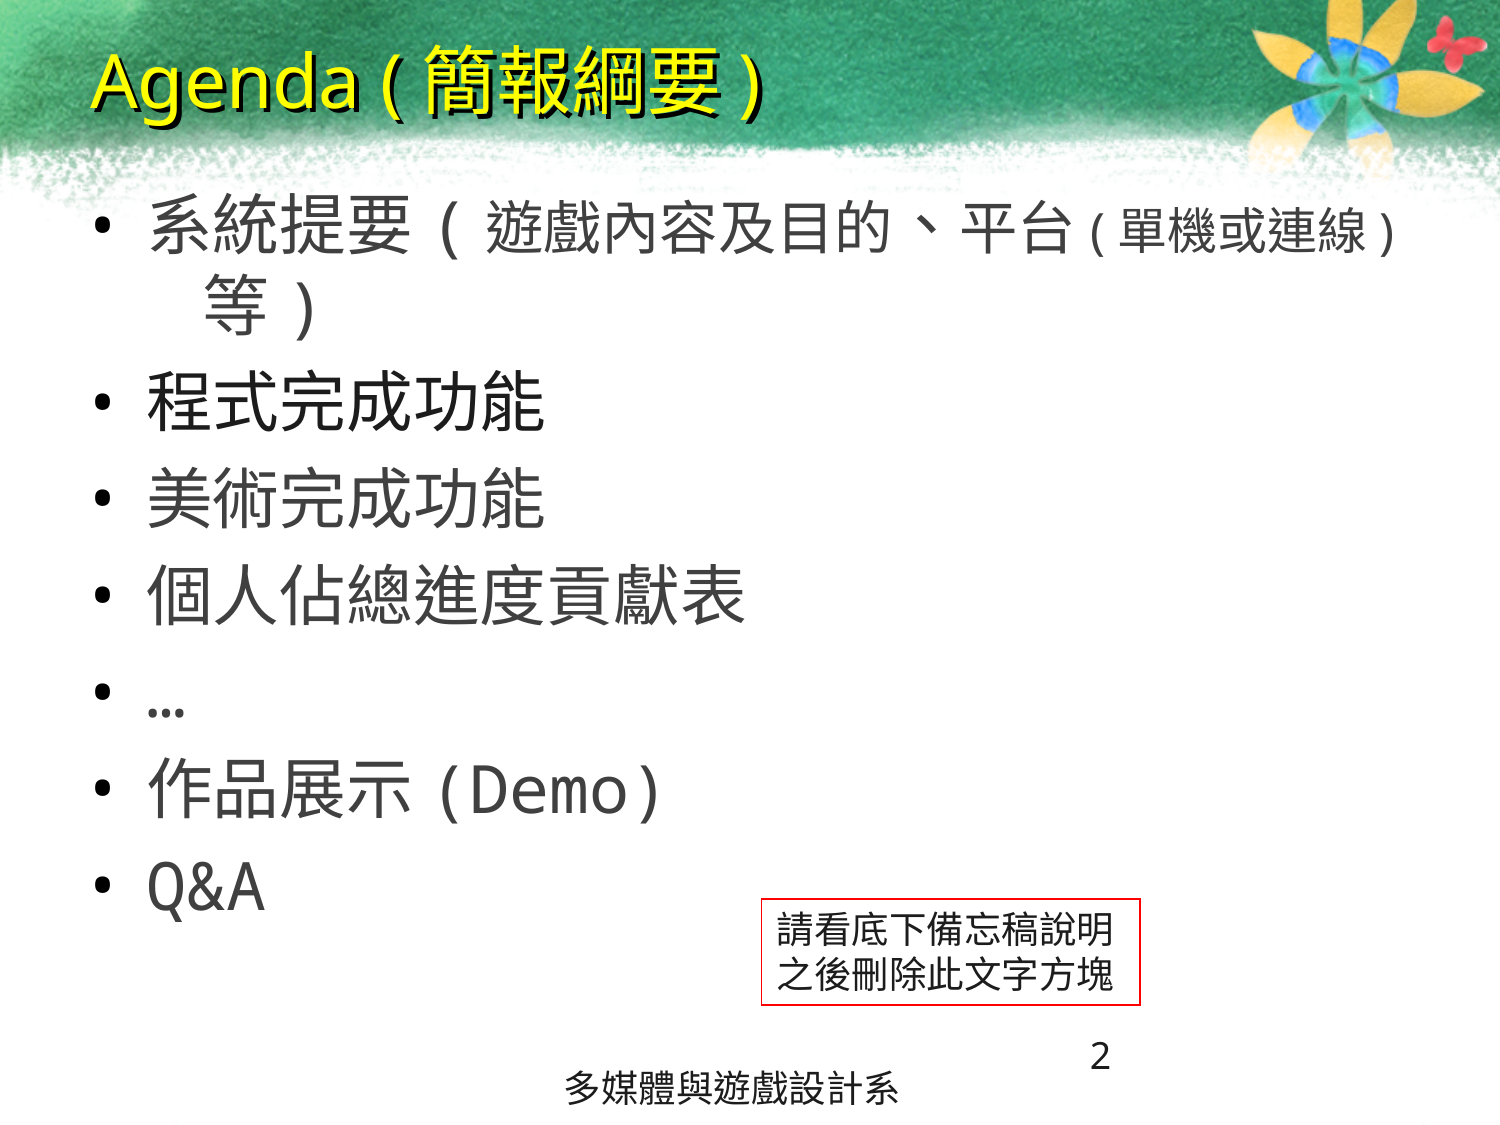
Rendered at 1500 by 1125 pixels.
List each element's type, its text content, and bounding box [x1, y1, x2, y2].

text_box [1074, 1024, 1426, 1103]
title Agenda (簡報綱要) [75, 16, 1426, 141]
list 系統提要(遊戲內容及目的、平台(單機或連線)等) 程式完成功能 美術完成功能 個人佔總進度貢獻表 … 作品展示(Demo) Q&A [75, 175, 1471, 1006]
text_box 請看底下備忘稿說明 之後刪除此文字方塊 [761, 898, 1140, 1005]
